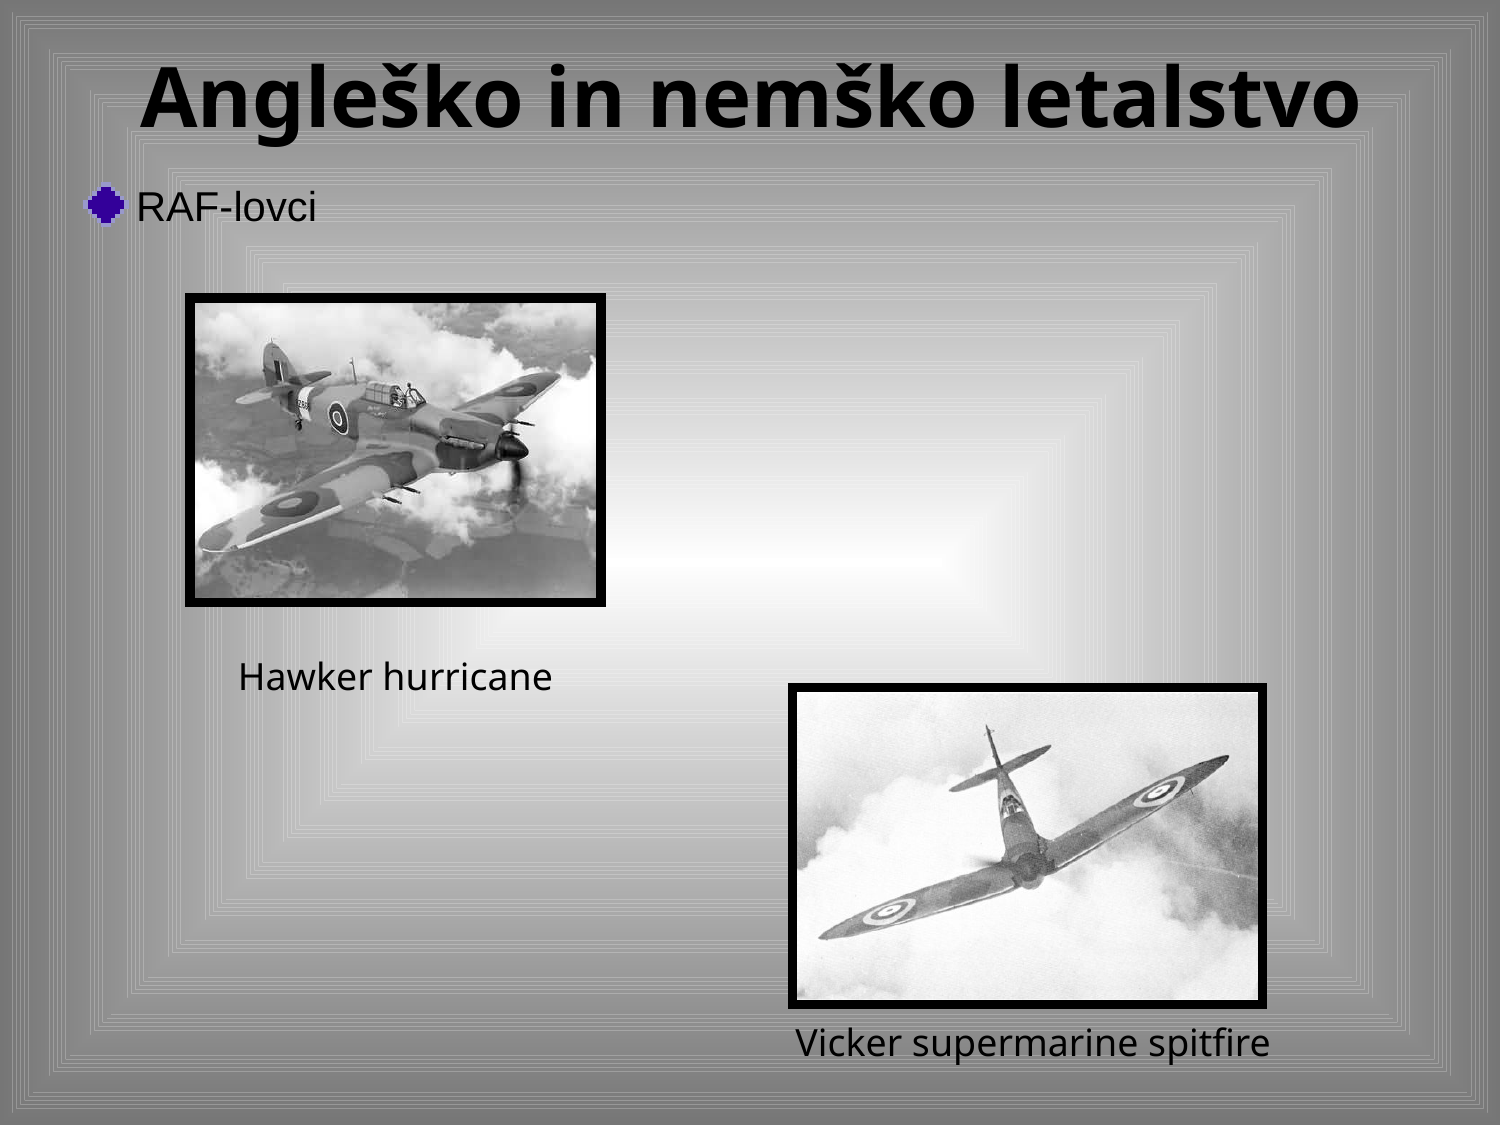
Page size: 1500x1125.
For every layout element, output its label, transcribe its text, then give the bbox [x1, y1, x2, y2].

list RAF-lovci [64, 172, 1415, 916]
picture [797, 692, 1258, 1000]
text_box Vicker supermarine spitfire [749, 1011, 1317, 1072]
title Angleško in nemško letalstvo [76, 0, 1427, 188]
picture [194, 302, 597, 598]
text_box Hawker hurricane [183, 645, 609, 706]
